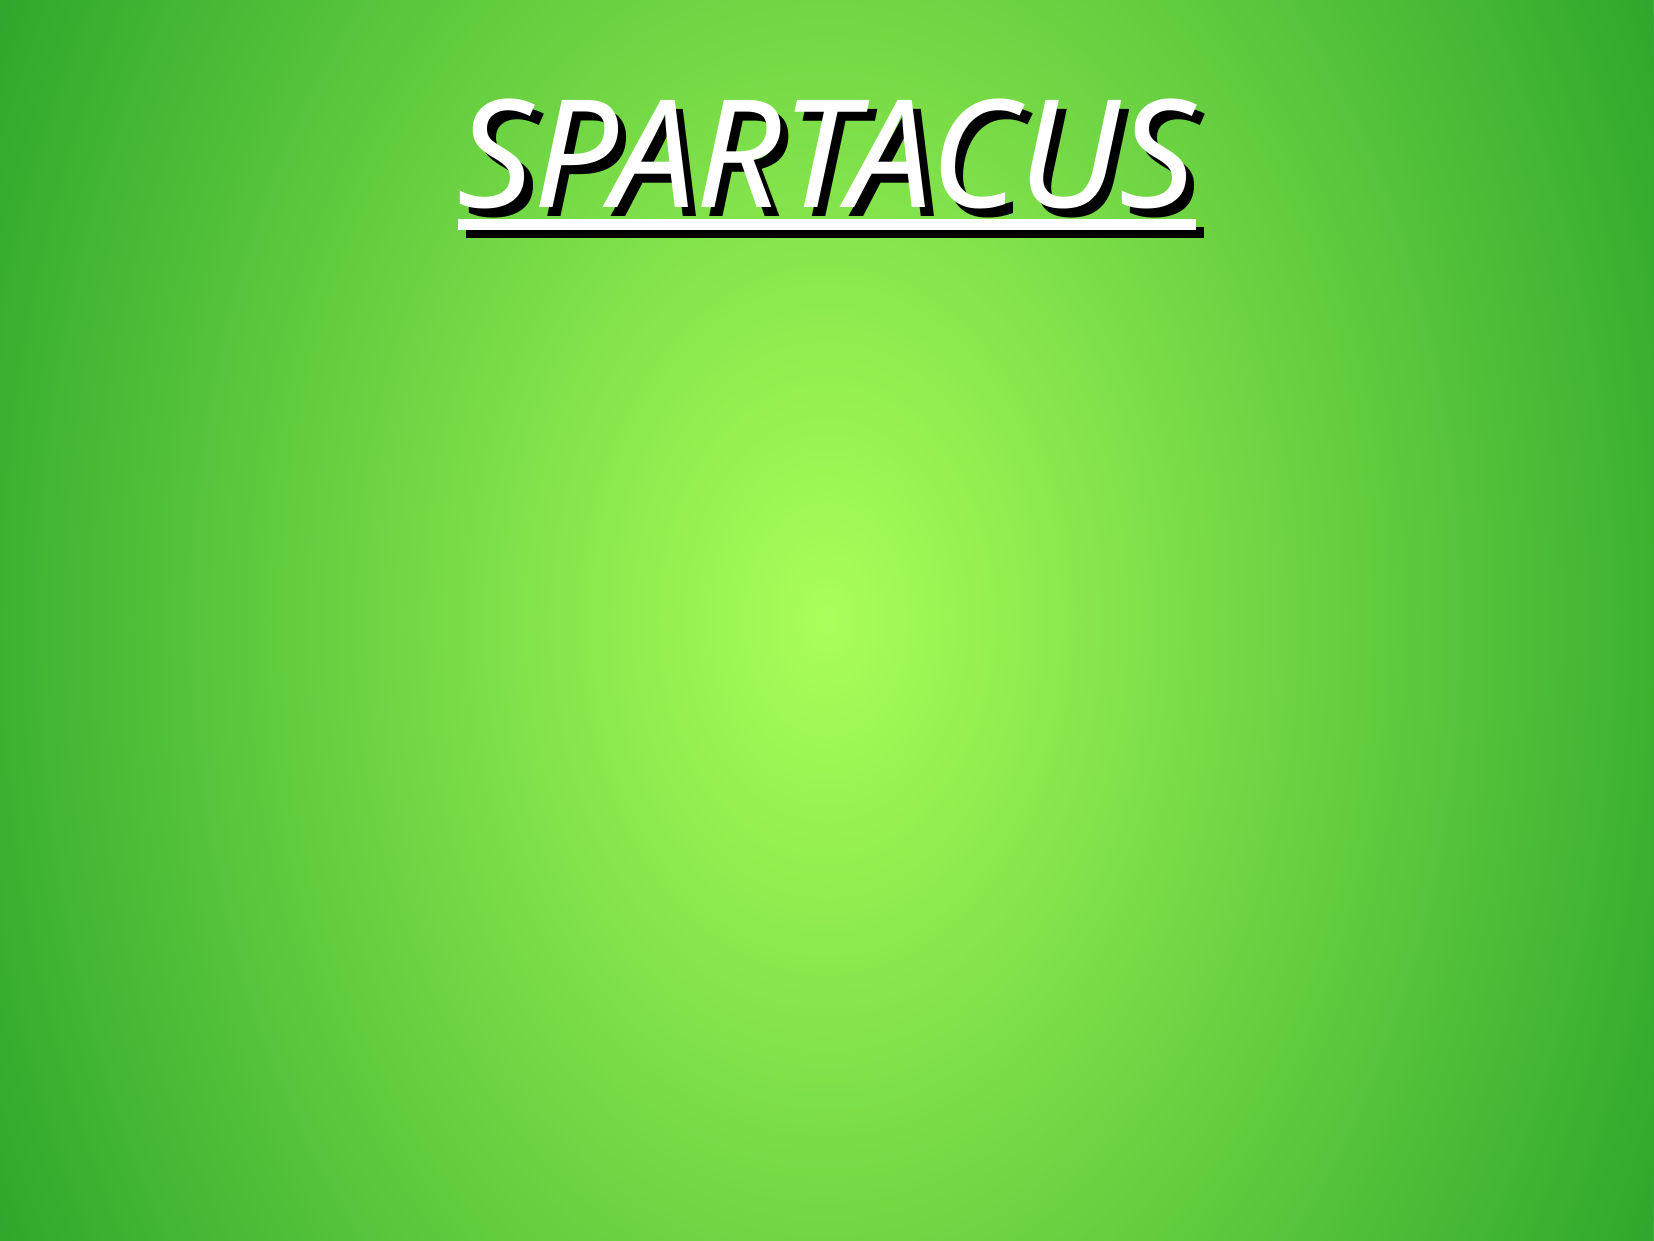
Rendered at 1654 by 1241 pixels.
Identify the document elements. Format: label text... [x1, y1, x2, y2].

title SPARTACUS [82, 47, 1571, 252]
